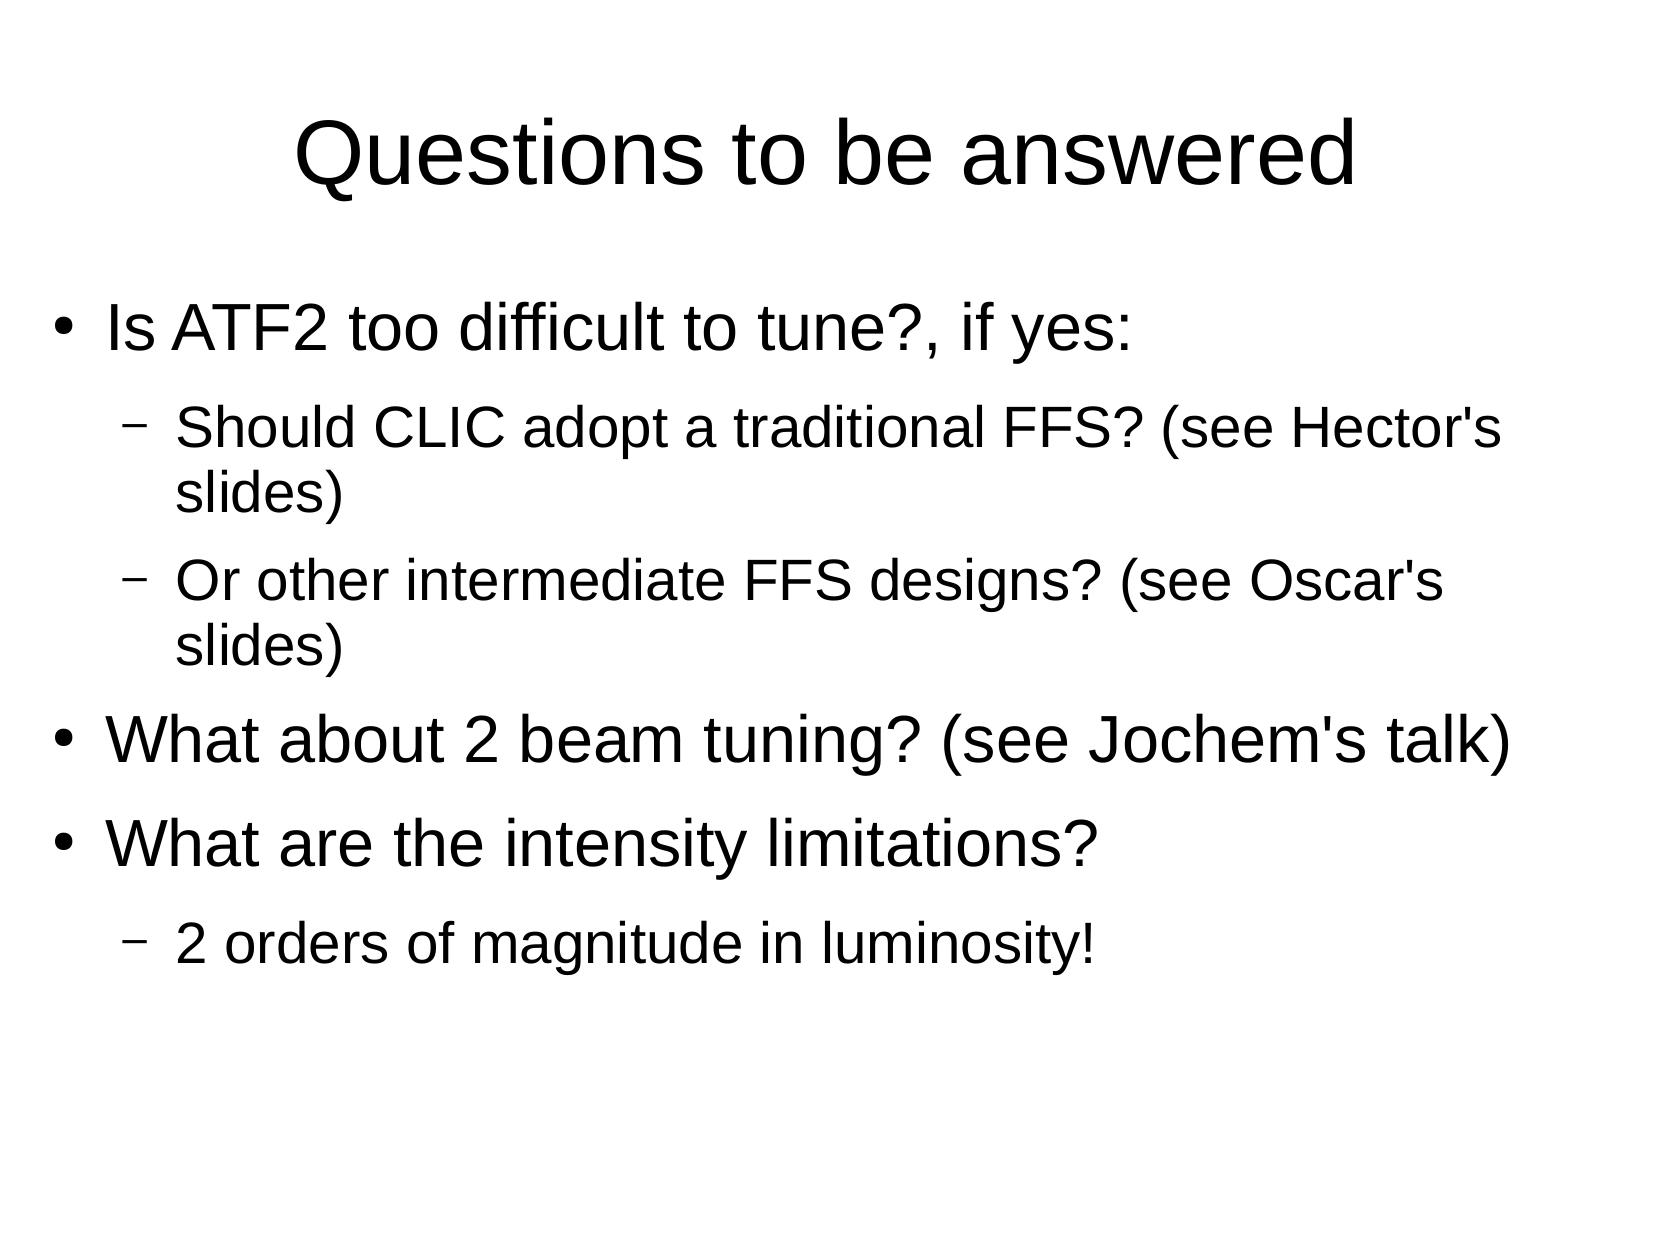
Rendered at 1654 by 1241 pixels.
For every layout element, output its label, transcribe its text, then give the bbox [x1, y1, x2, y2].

list Is ATF2 too difficult to tune?, if yes: Should CLIC adopt a traditional FFS? (see Hector's slides) Or other intermediate FFS designs? (see Oscar's slides) What about 2 beam tuning? (see Jochem's talk) What are the intensity limitations? 2 orders of magnitude in luminosity! [34, 290, 1606, 1171]
title Questions to be answered [82, 49, 1571, 257]
